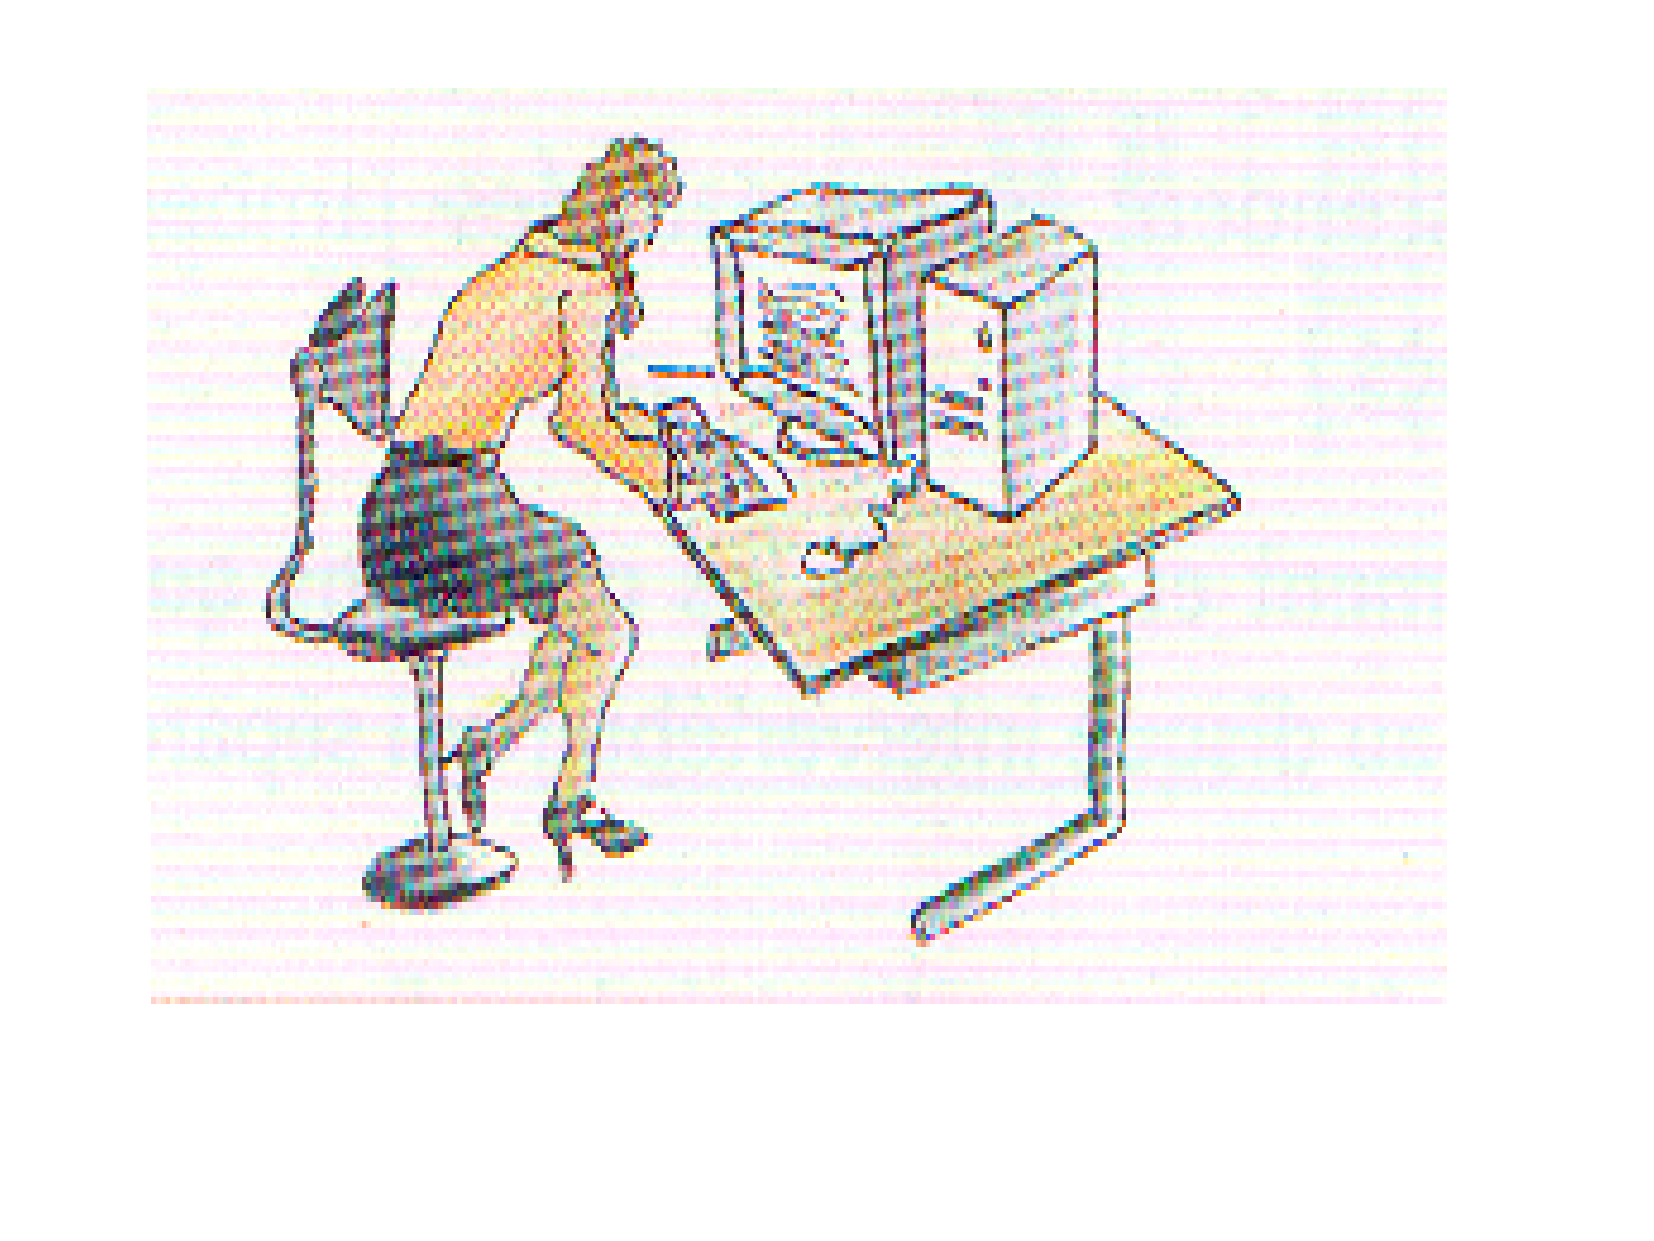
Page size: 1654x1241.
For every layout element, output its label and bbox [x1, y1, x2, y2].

picture [147, 88, 1447, 1004]
